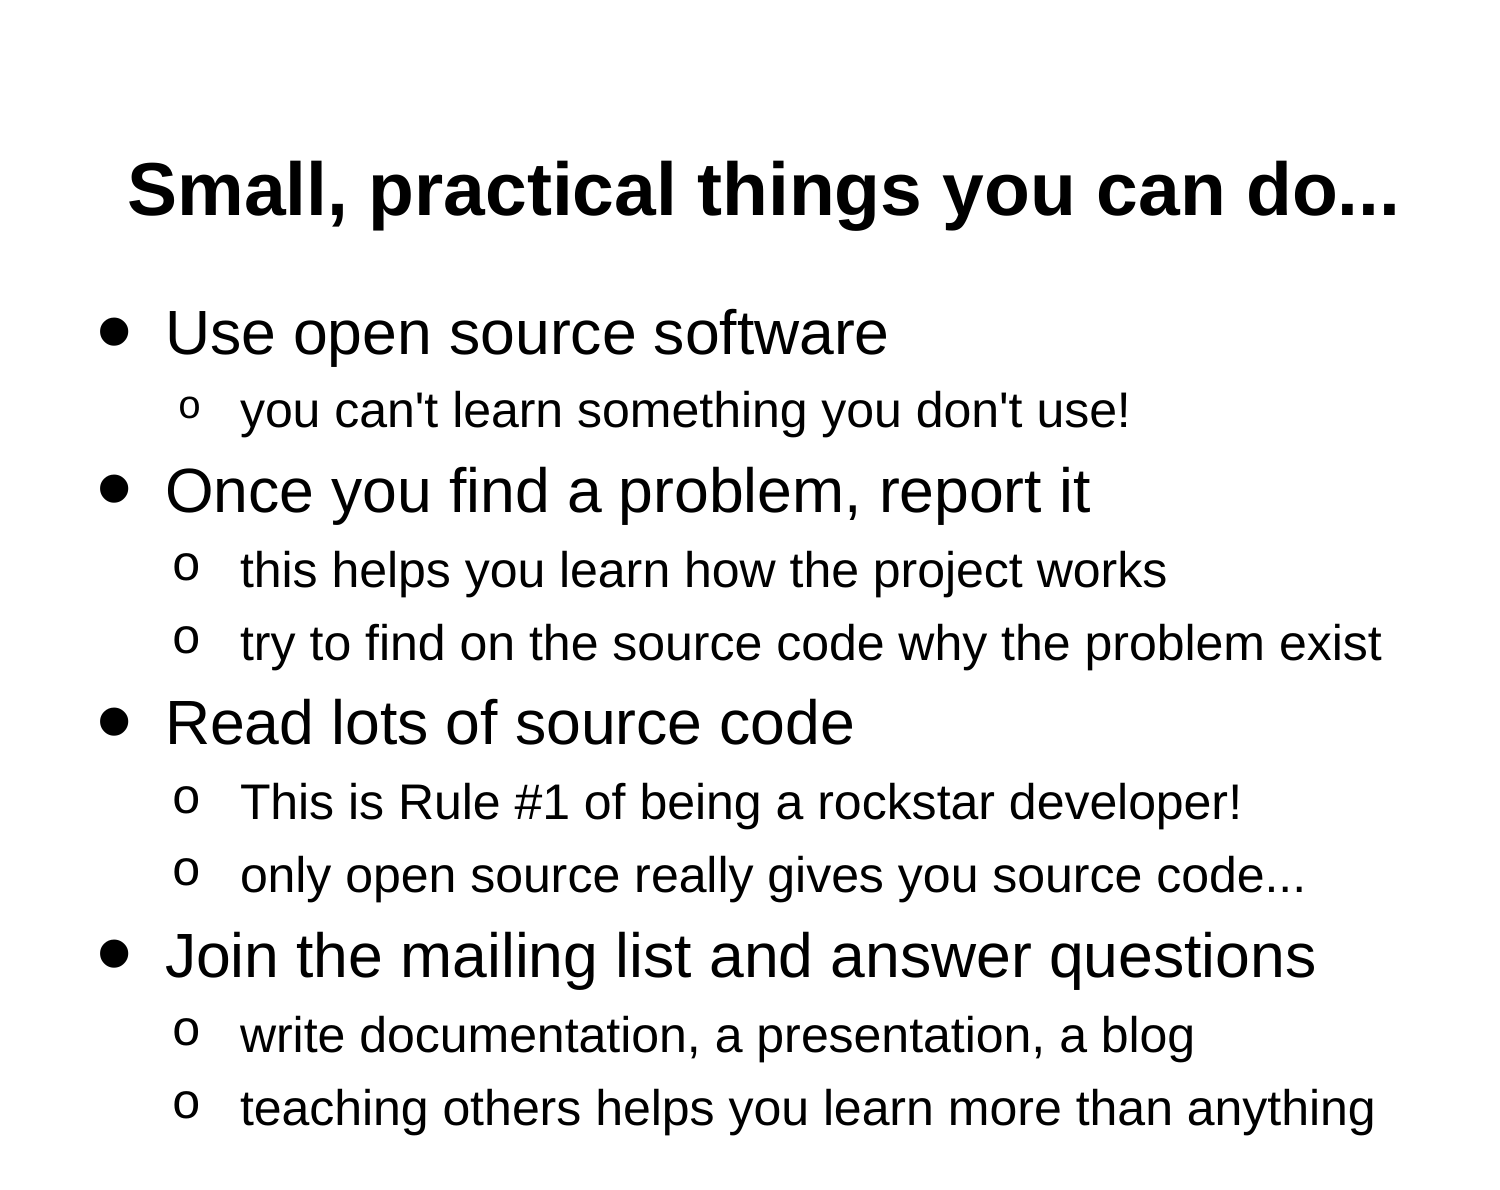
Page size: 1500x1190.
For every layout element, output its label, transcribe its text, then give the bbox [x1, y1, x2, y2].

list Use open source software you can't learn something you don't use! Once you find a problem, report it this helps you learn how the project works try to find on the source code why the problem exist Read lots of source code This is Rule #1 of being a rockstar developer! only open source really gives you source code... Join the mailing list and answer questions write documentation, a presentation, a blog teaching others helps you learn more than anything [75, 277, 1425, 1190]
title Small, practical things you can do... [75, 15, 1425, 246]
